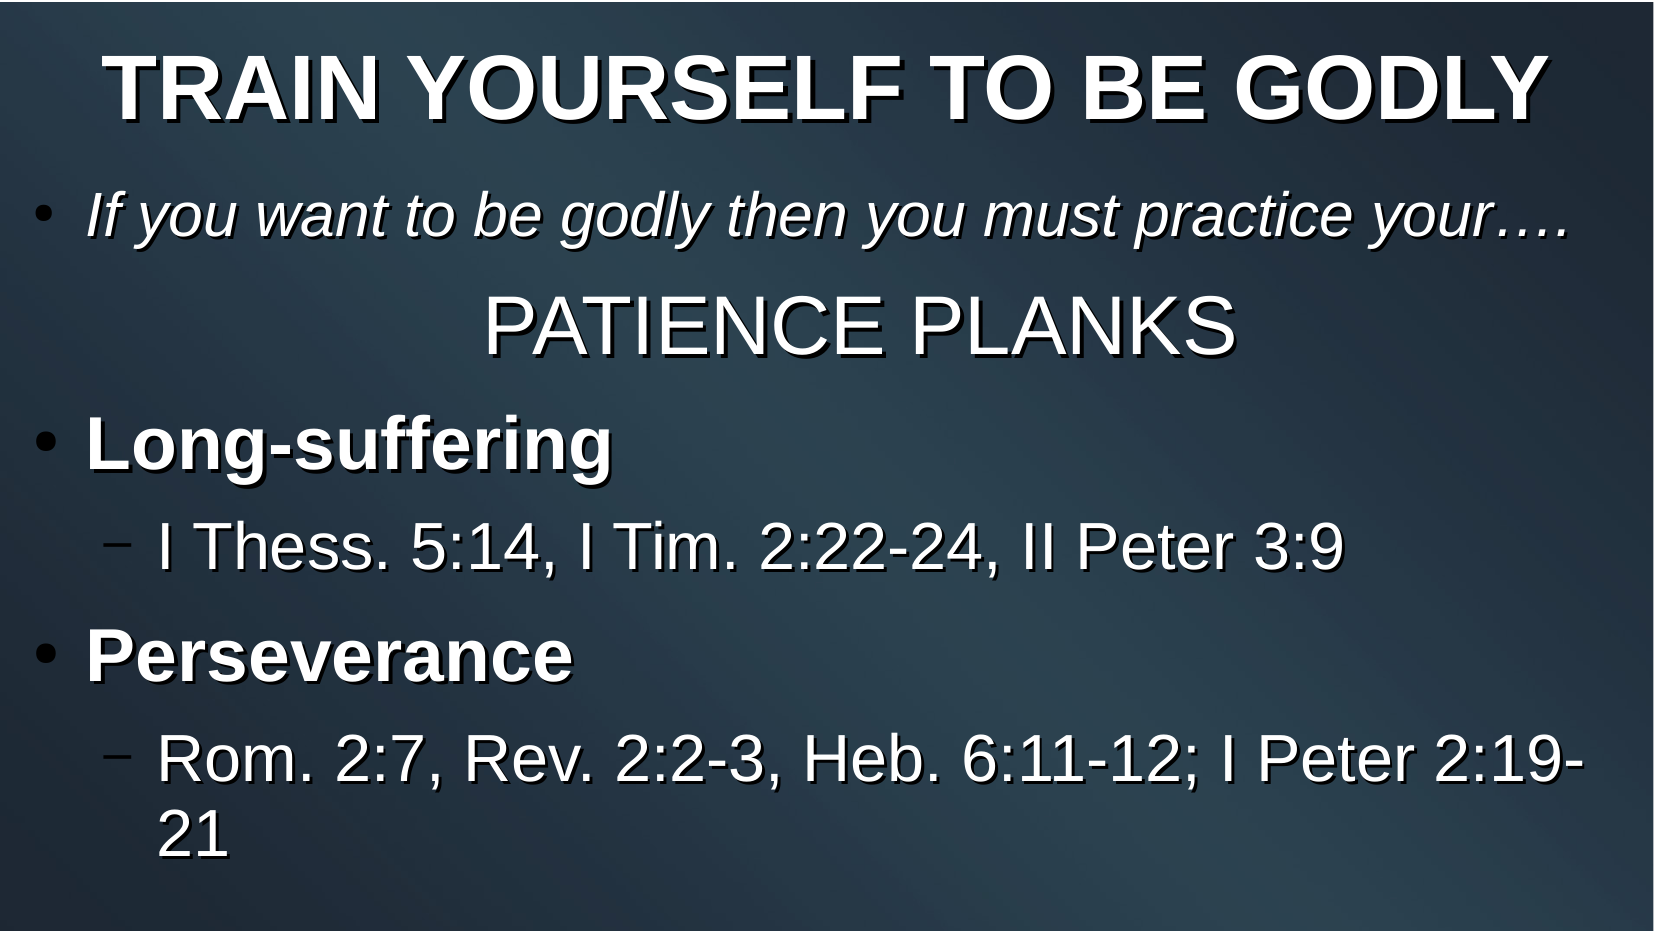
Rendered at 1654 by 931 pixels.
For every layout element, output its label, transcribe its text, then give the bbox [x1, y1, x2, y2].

title TRAIN YOURSELF TO BE GODLY [82, 9, 1571, 166]
picture [0, 2, 1654, 931]
list If you want to be godly then you must practice your…. PATIENCE PLANKS Long-suffering I Thess. 5:14, I Tim. 2:22-24, II Peter 3:9 Perseverance Rom. 2:7, Rev. 2:2-3, Heb. 6:11-12; I Peter 2:19-21 [15, 180, 1636, 916]
